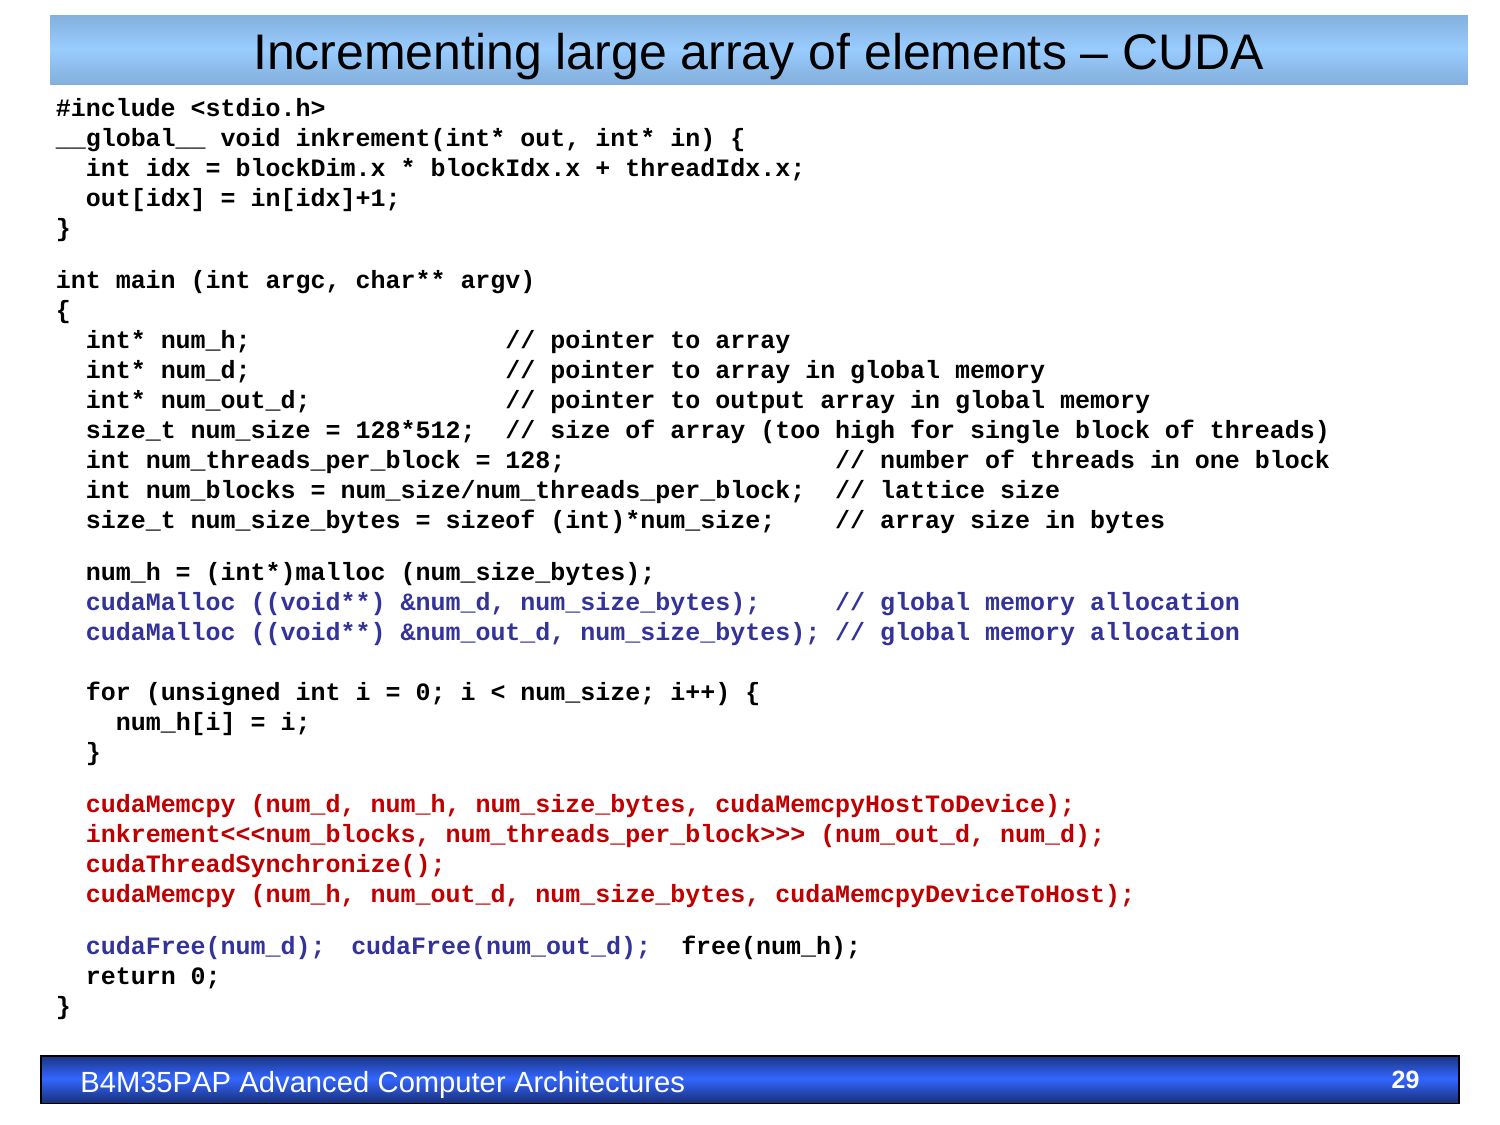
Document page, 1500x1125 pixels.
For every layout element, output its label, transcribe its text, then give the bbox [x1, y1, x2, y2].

text_box #include <stdio.h> __global__ void inkrement(int* out, int* in) { int idx = blockDim.x * blockIdx.x + threadIdx.x; out[idx] = in[idx]+1; } int main (int argc, char** argv) { int* num_h; // pointer to array int* num_d; // pointer to array in global memory int* num_out_d; // pointer to output array in global memory size_t num_size = 128*512; // size of array (too high for single block of threads) int num_threads_per_block = 128; // number of threads in one block int num_blocks = num_size/num_threads_per_block; // lattice size size_t num_size_bytes = sizeof (int)*num_size; // array size in bytes num_h = (int*)malloc (num_size_bytes); cudaMalloc ((void**) &num_d, num_size_bytes); // global memory allocation cudaMalloc ((void**) &num_out_d, num_size_bytes); // global memory allocation for (unsigned int i = 0; i < num_size; i++) { num_h[i] = i; } cudaMemcpy (num_d, num_h, num_size_bytes, cudaMemcpyHostToDevice); inkrement<<<num_blocks, num_threads_per_block>>> (num_out_d, num_d); cudaThreadSynchronize(); cudaMemcpy (num_h, num_out_d, num_size_bytes, cudaMemcpyDeviceToHost); cudaFree(num_d); cudaFree(num_out_d); free(num_h); return 0; } [41, 84, 1436, 1028]
title Incrementing large array of elements – CUDA [50, 15, 1468, 85]
